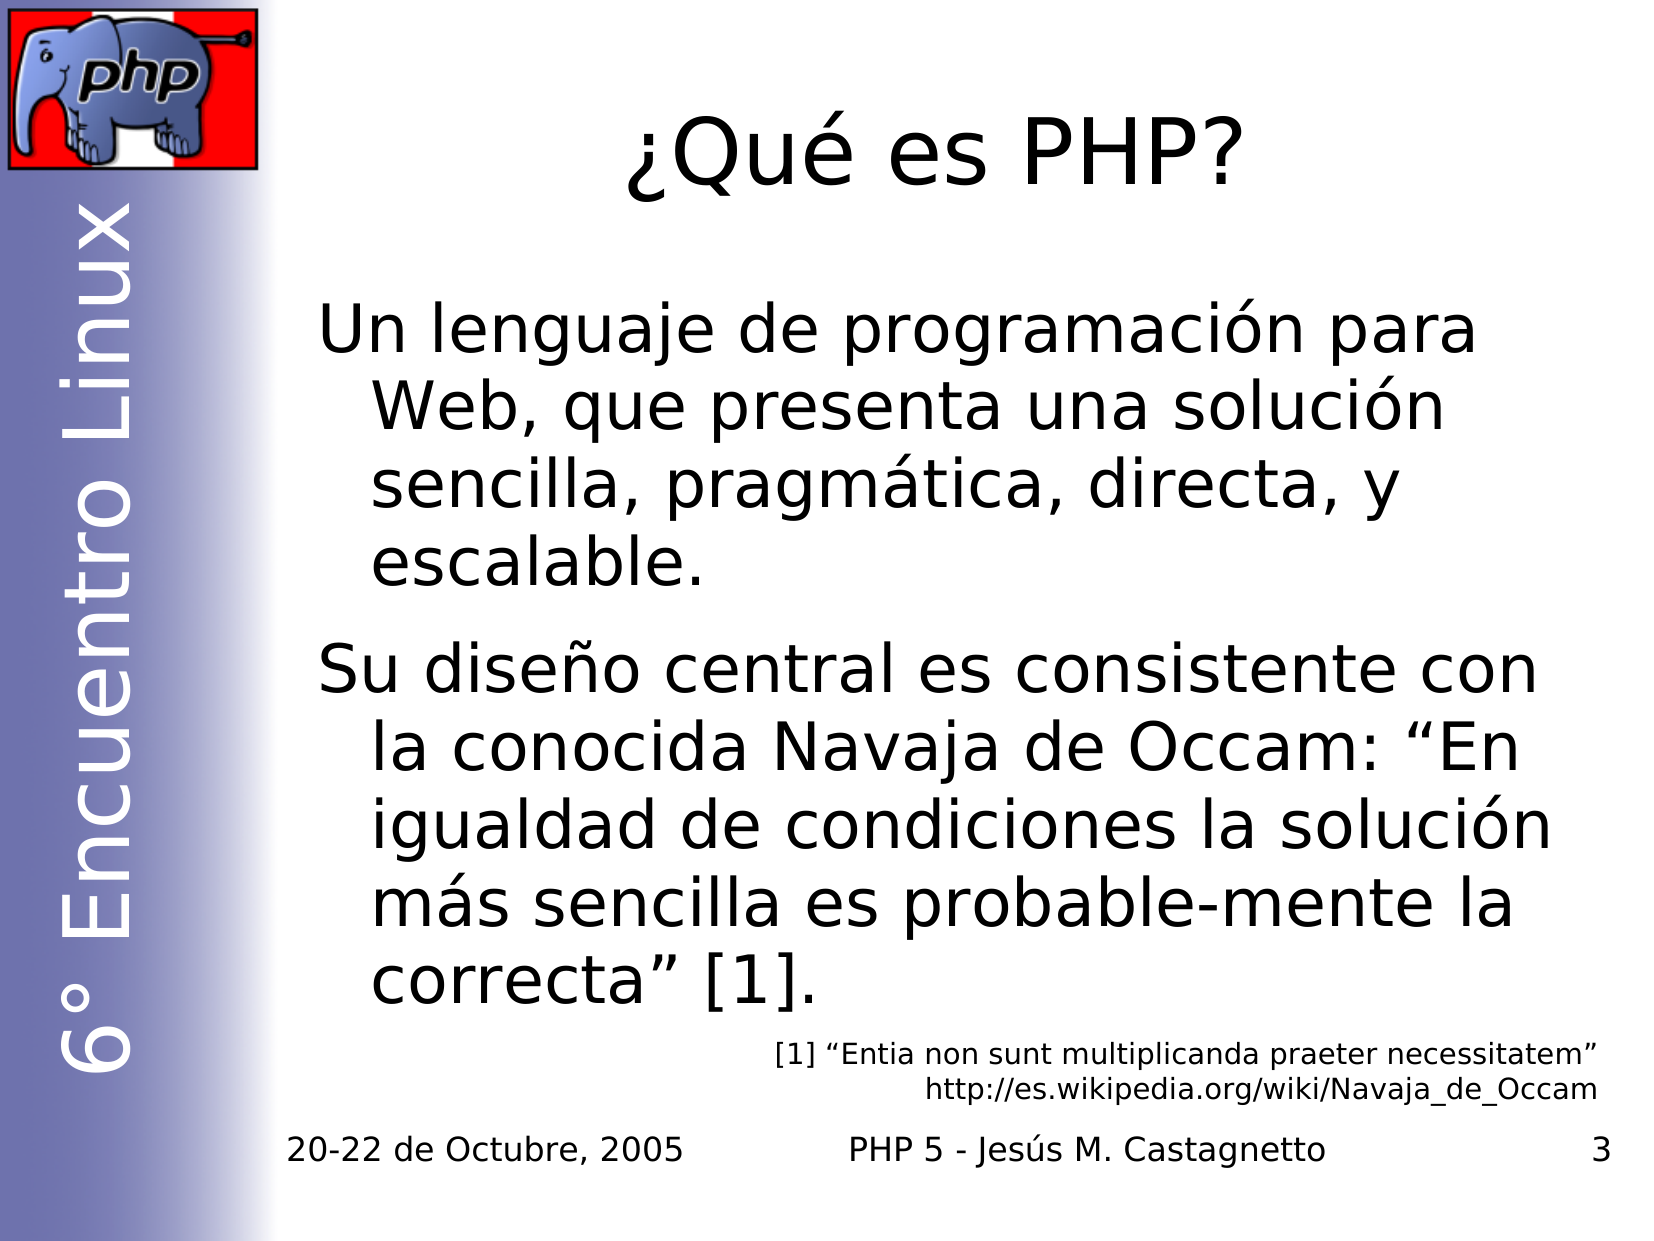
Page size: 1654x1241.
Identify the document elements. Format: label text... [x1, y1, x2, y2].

text_box [1] “Entia non sunt multiplicanda praeter necessitatem” http://es.wikipedia.org/wiki/Navaja_de_Occam [759, 1030, 1617, 1114]
picture [0, 0, 1654, 1241]
list Un lenguaje de programación para Web, que presenta una solución sencilla, pragmática, directa, y escalable. Su diseño central es consistente con la conocida Navaja de Occam: “En igualdad de condiciones la solución más sencilla es probable-mente la correcta” [1]. [300, 290, 1571, 1109]
title ¿Qué es PHP? [300, 49, 1571, 257]
